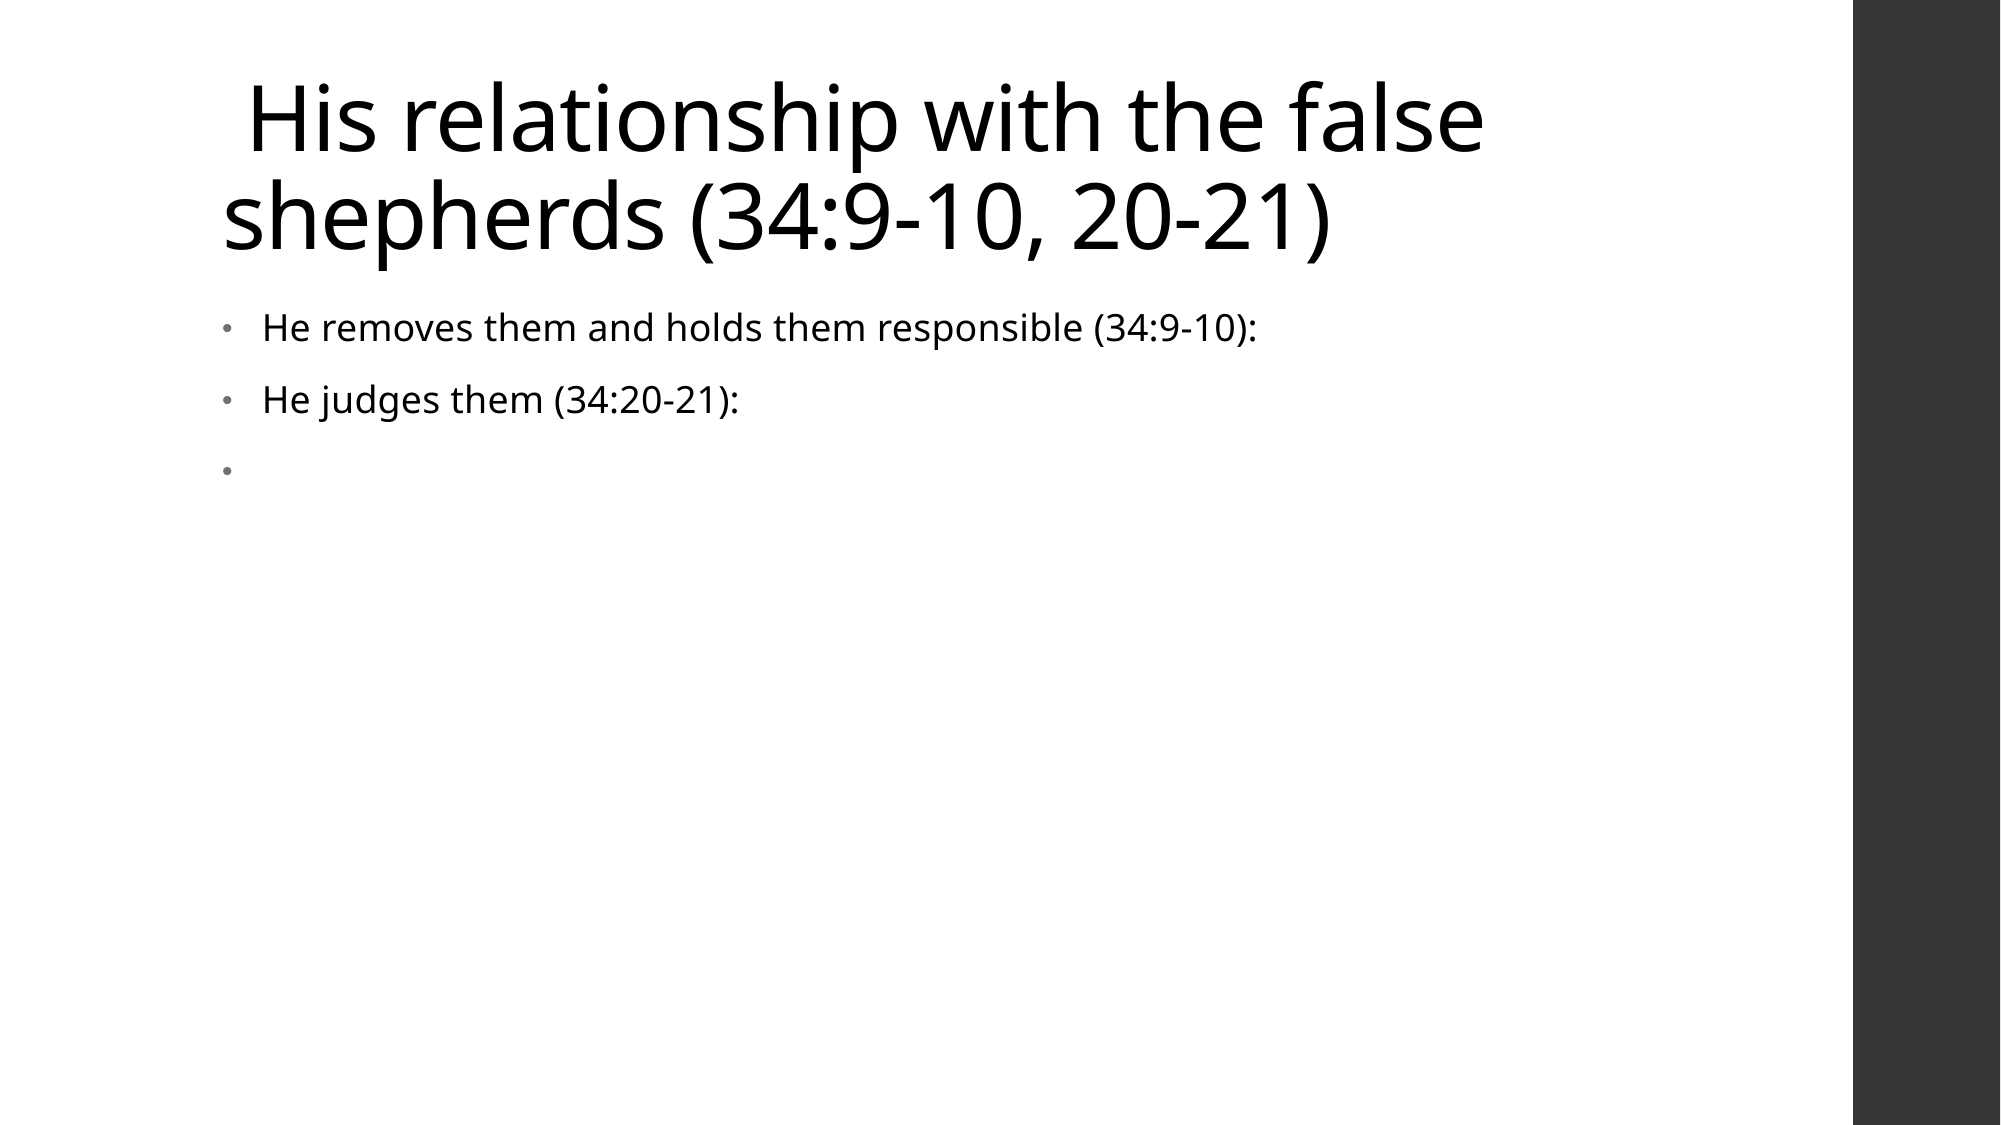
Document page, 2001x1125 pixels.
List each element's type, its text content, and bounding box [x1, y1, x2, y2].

title His relationship with the false shepherds (34:9-10, 20-21) [206, 60, 1797, 278]
list He removes them and holds them responsible (34:9-10): He judges them (34:20-21): [206, 299, 1617, 1014]
